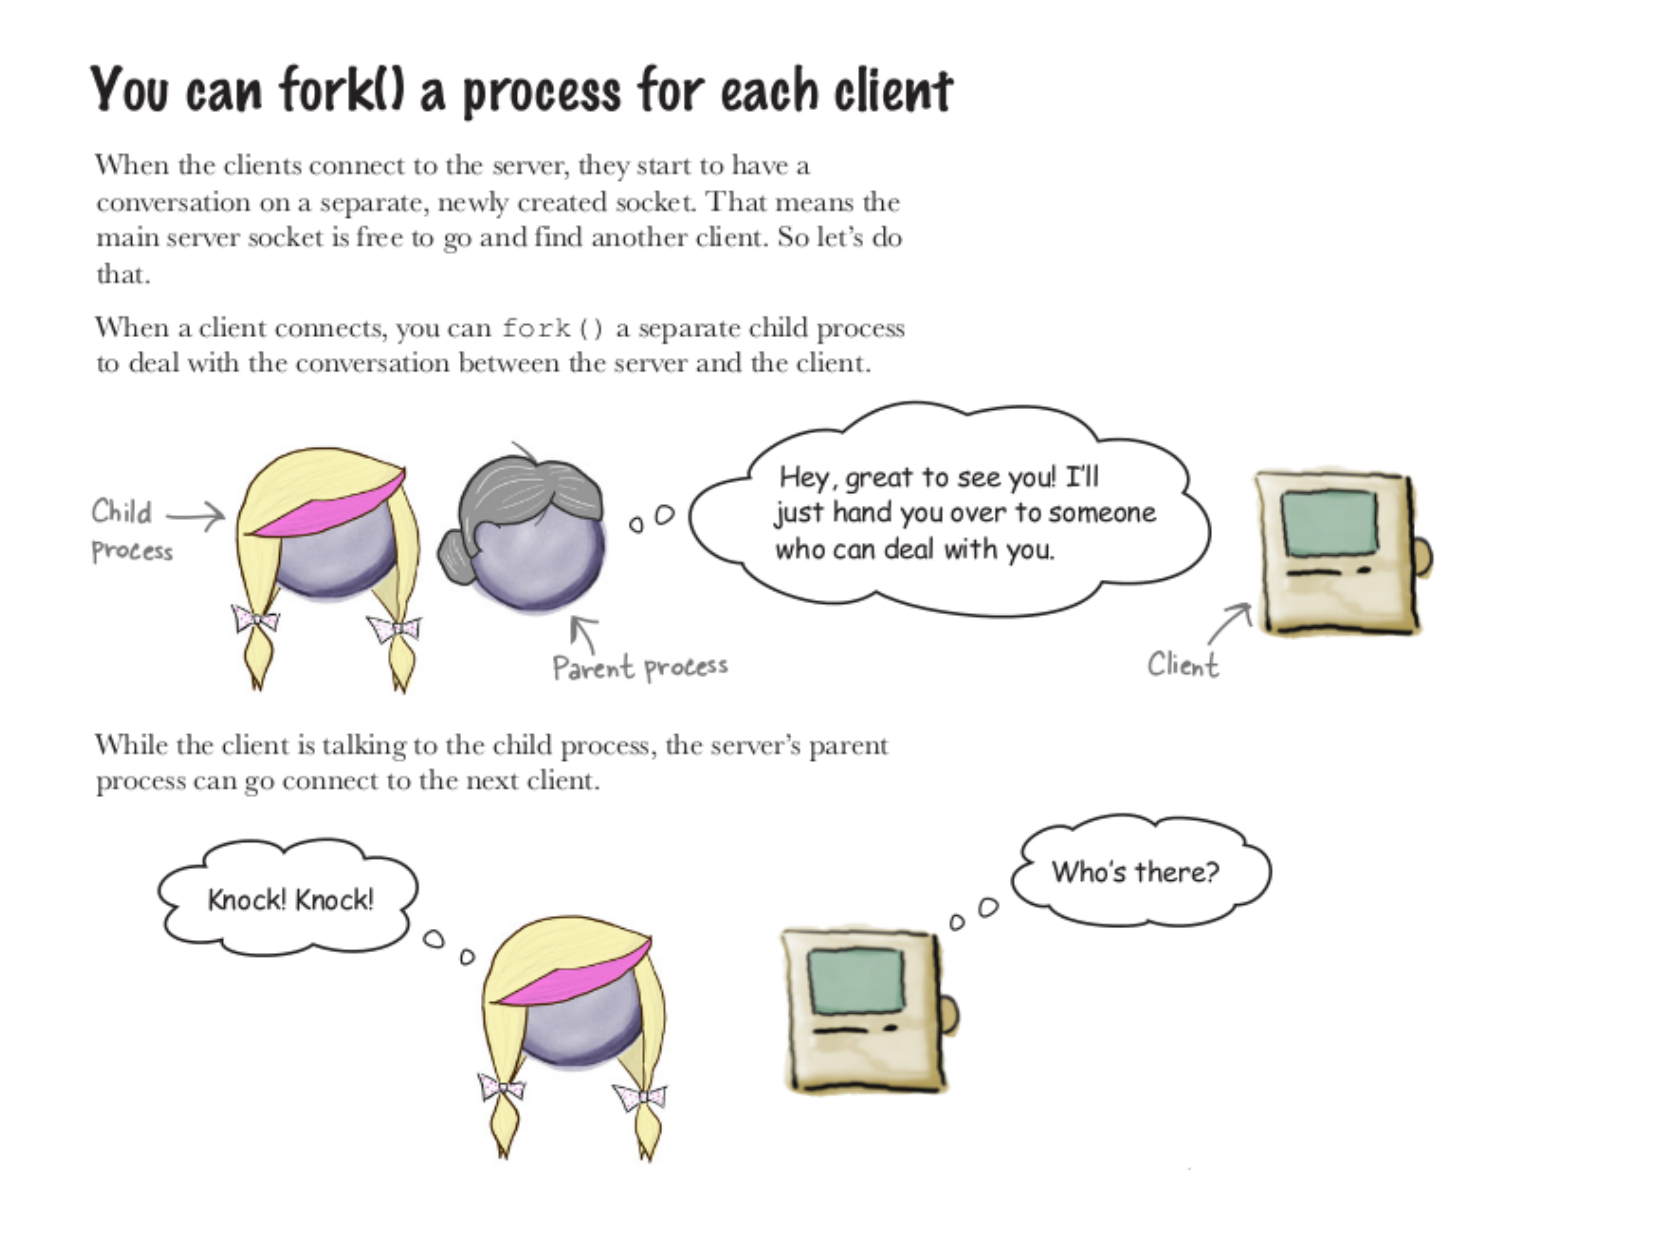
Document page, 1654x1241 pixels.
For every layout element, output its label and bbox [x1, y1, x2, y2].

picture [59, 47, 1595, 1170]
